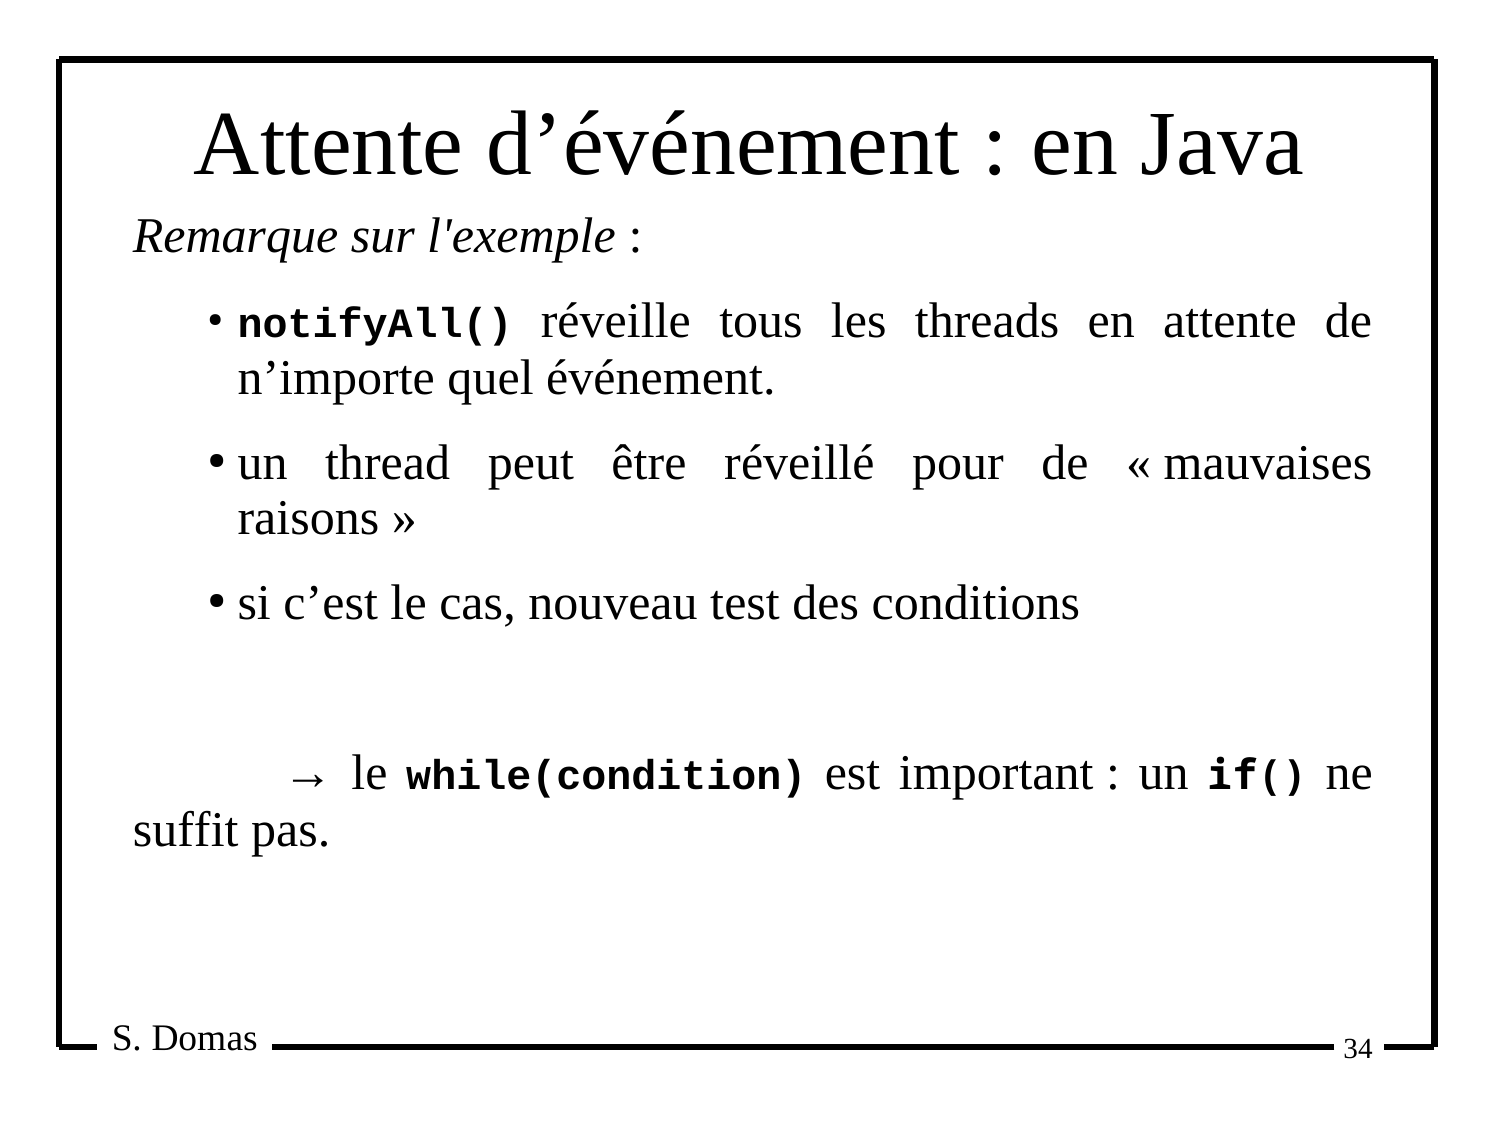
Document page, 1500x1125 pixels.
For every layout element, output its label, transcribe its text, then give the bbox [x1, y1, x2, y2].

text_box Remarque sur l'exemple : notifyAll() réveille tous les threads en attente de n’importe quel événement. un thread peut être réveillé pour de « mauvaises raisons » si c’est le cas, nouveau test des conditions → le while(condition) est important : un if() ne suffit pas. [118, 238, 1388, 1004]
title Attente d’événement : en Java [112, 49, 1388, 238]
text_box S. Domas [97, 1009, 273, 1067]
